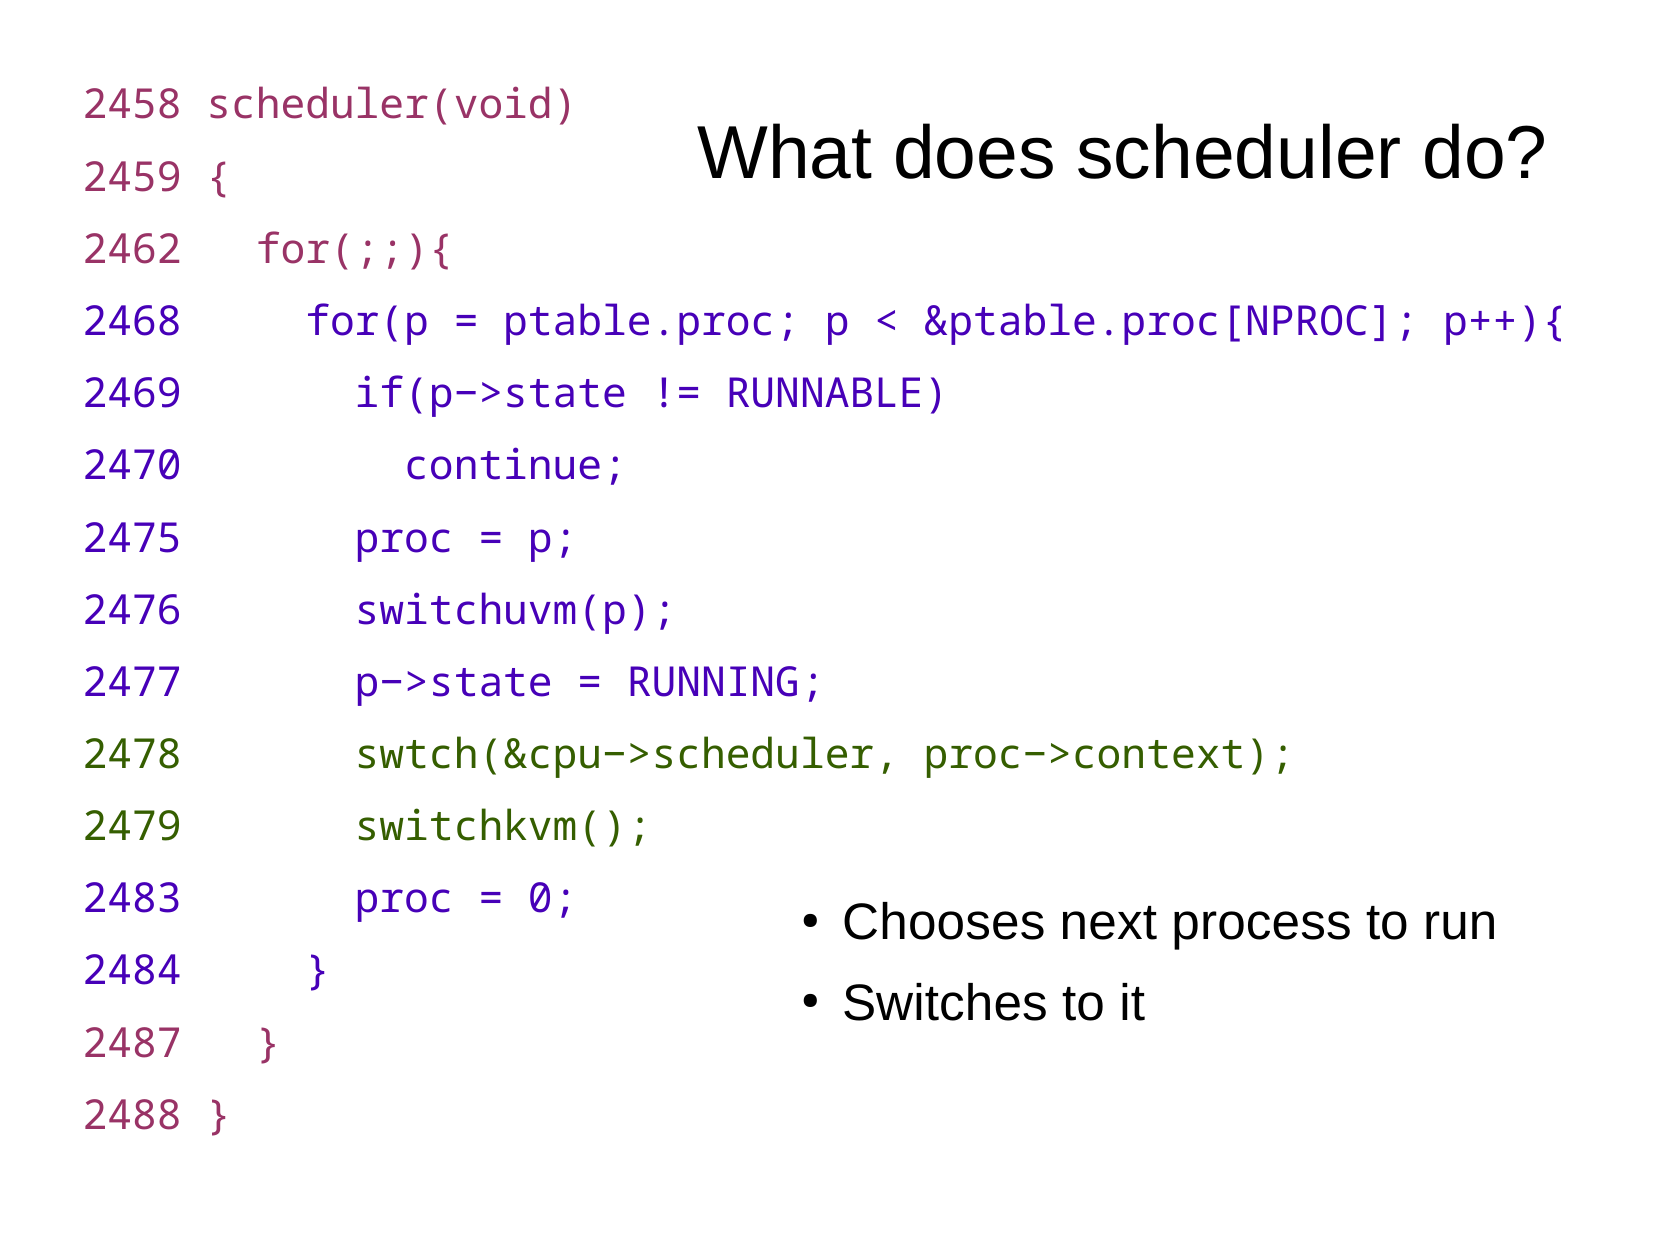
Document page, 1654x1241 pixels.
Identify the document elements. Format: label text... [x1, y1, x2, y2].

list 2458 scheduler(void) 2459 { 2462 for(;;){ 2468 for(p = ptable.proc; p < &ptable.proc[NPROC]; p++){ 2469 if(p−>state != RUNNABLE) 2470 continue; 2475 proc = p; 2476 switchuvm(p); 2477 p−>state = RUNNING; 2478 swtch(&cpu−>scheduler, proc−>context); 2479 switchkvm(); 2483 proc = 0; 2484 } 2487 } 2488 } [82, 75, 1571, 1163]
title What does scheduler do? [675, 49, 1571, 257]
list Chooses next process to run Switches to it [787, 893, 1501, 1088]
